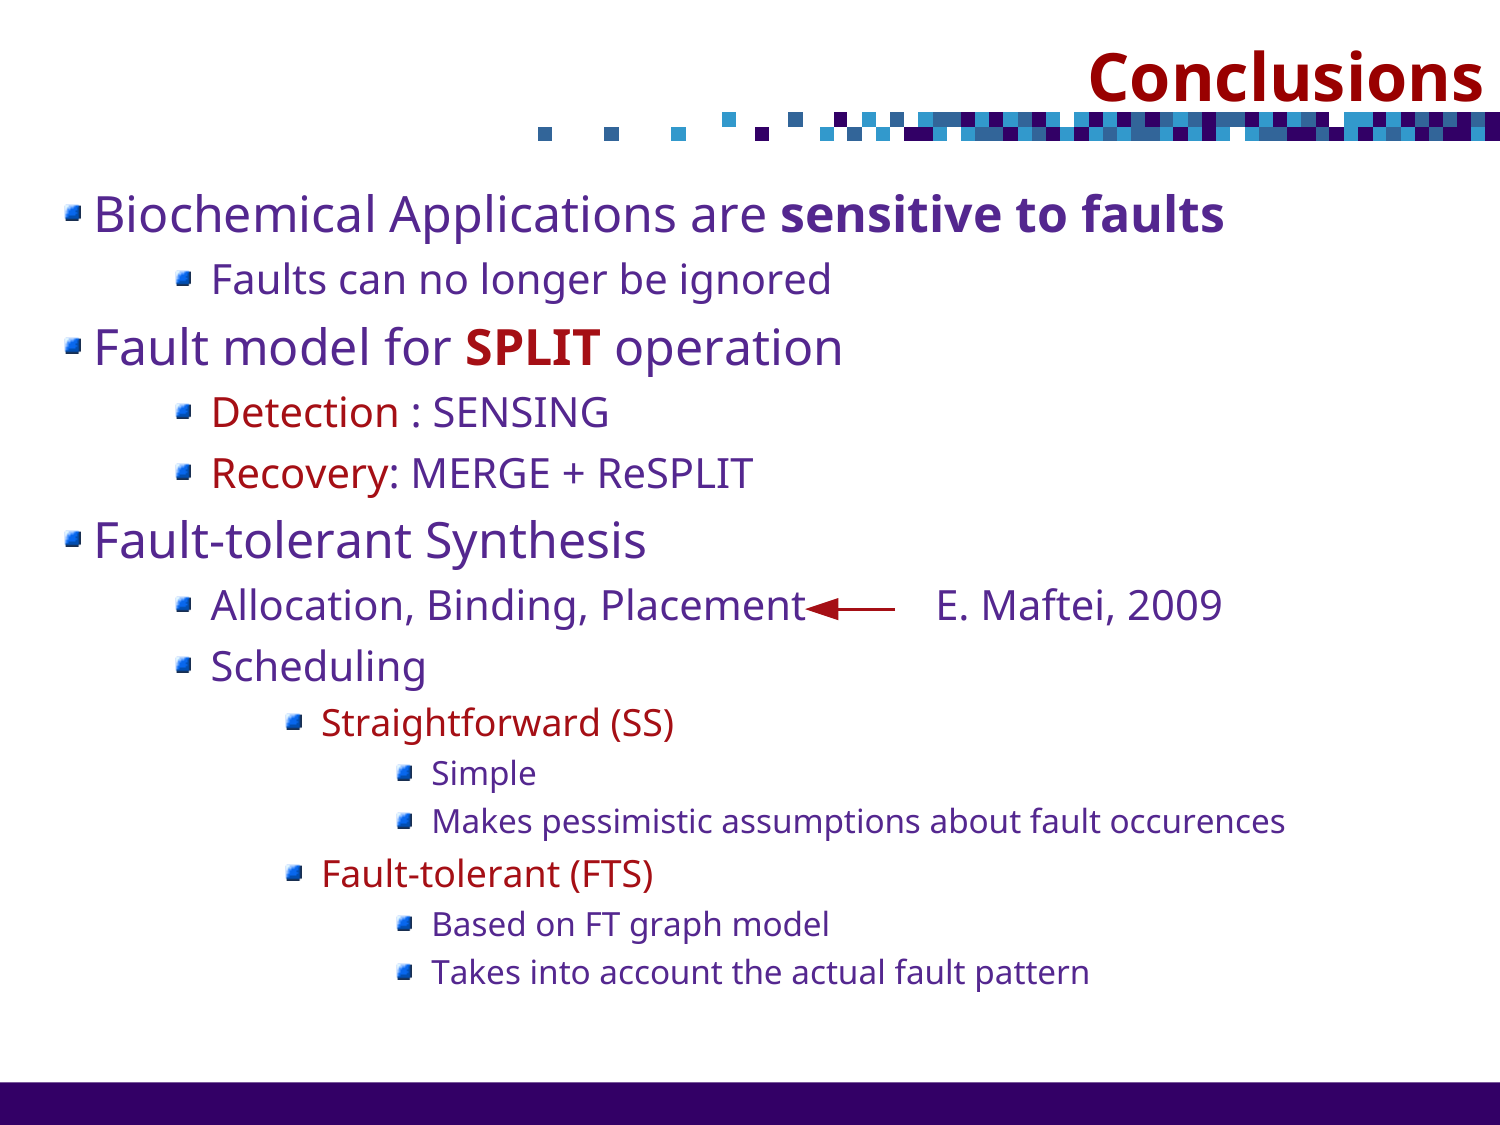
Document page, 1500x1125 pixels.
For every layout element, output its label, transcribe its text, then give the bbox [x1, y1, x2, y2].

list Biochemical Applications are sensitive to faults Faults can no longer be ignored Fault model for SPLIT operation Detection : SENSING Recovery: MERGE + ReSPLIT Fault-tolerant Synthesis Allocation, Binding, Placement E. Maftei, 2009 Scheduling Straightforward (SS) Simple Makes pessimistic assumptions about fault occurences Fault-tolerant (FTS) Based on FT graph model Takes into account the actual fault pattern [50, 174, 1450, 1081]
title Conclusions [0, 24, 1500, 125]
